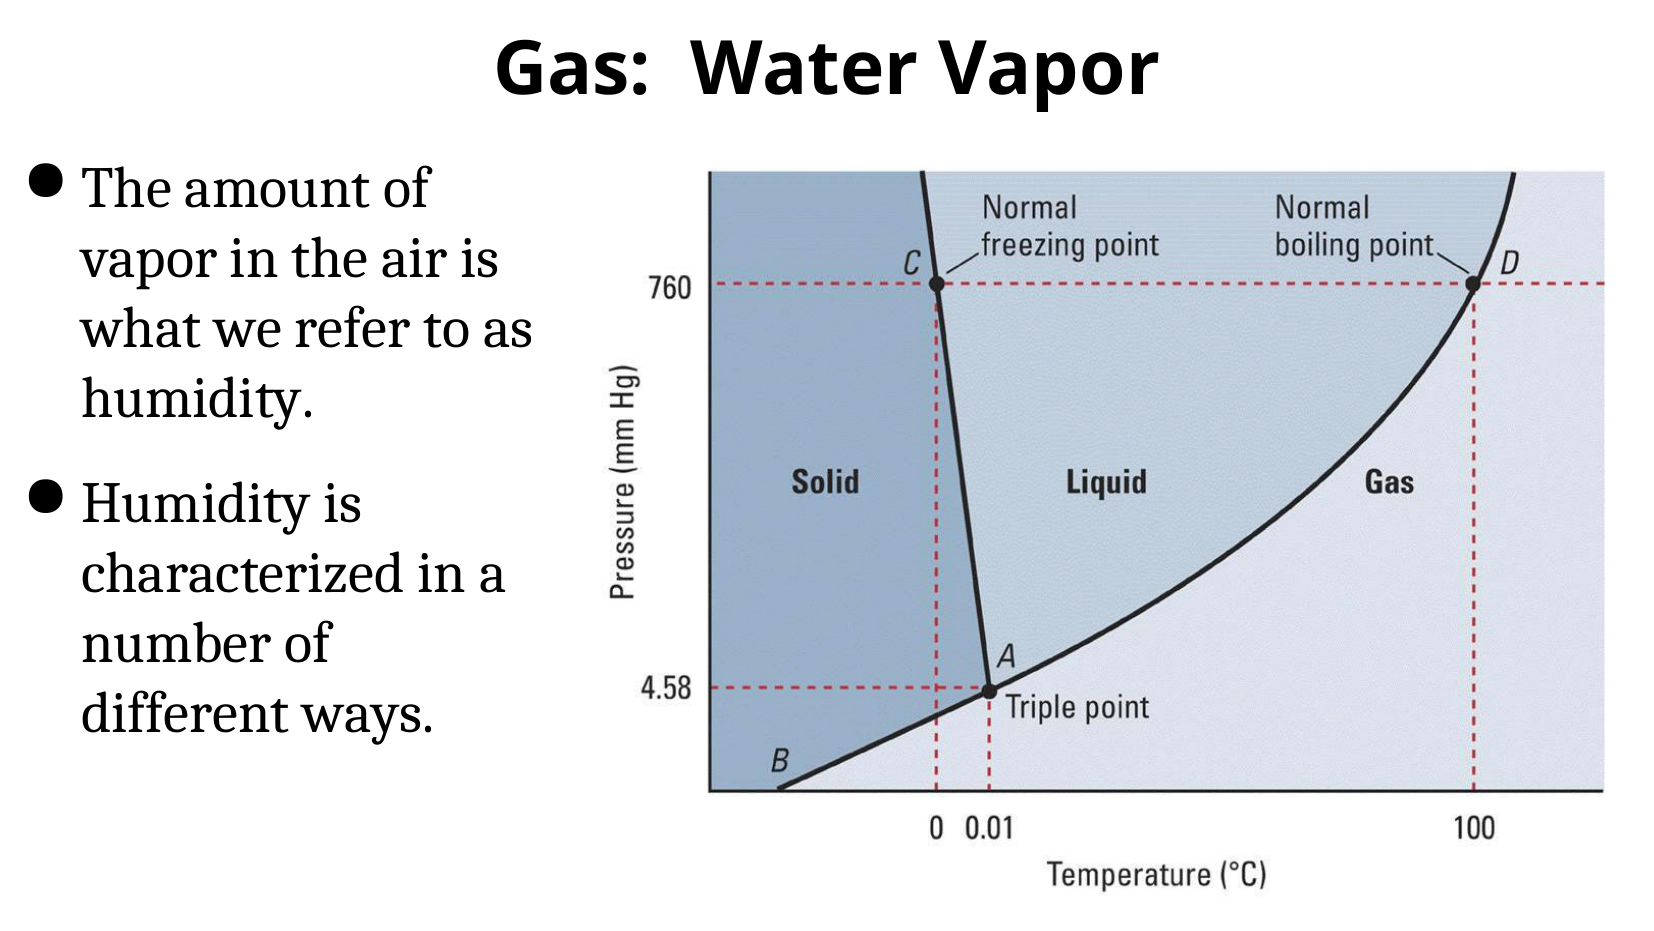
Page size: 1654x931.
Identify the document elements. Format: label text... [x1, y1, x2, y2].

text_box The amount of vapor in the air is what we refer to as humidity. Humidity is characterized in a number of different ways. [6, 71, 563, 851]
title Gas: Water Vapor [0, 17, 1654, 124]
picture [587, 151, 1631, 908]
